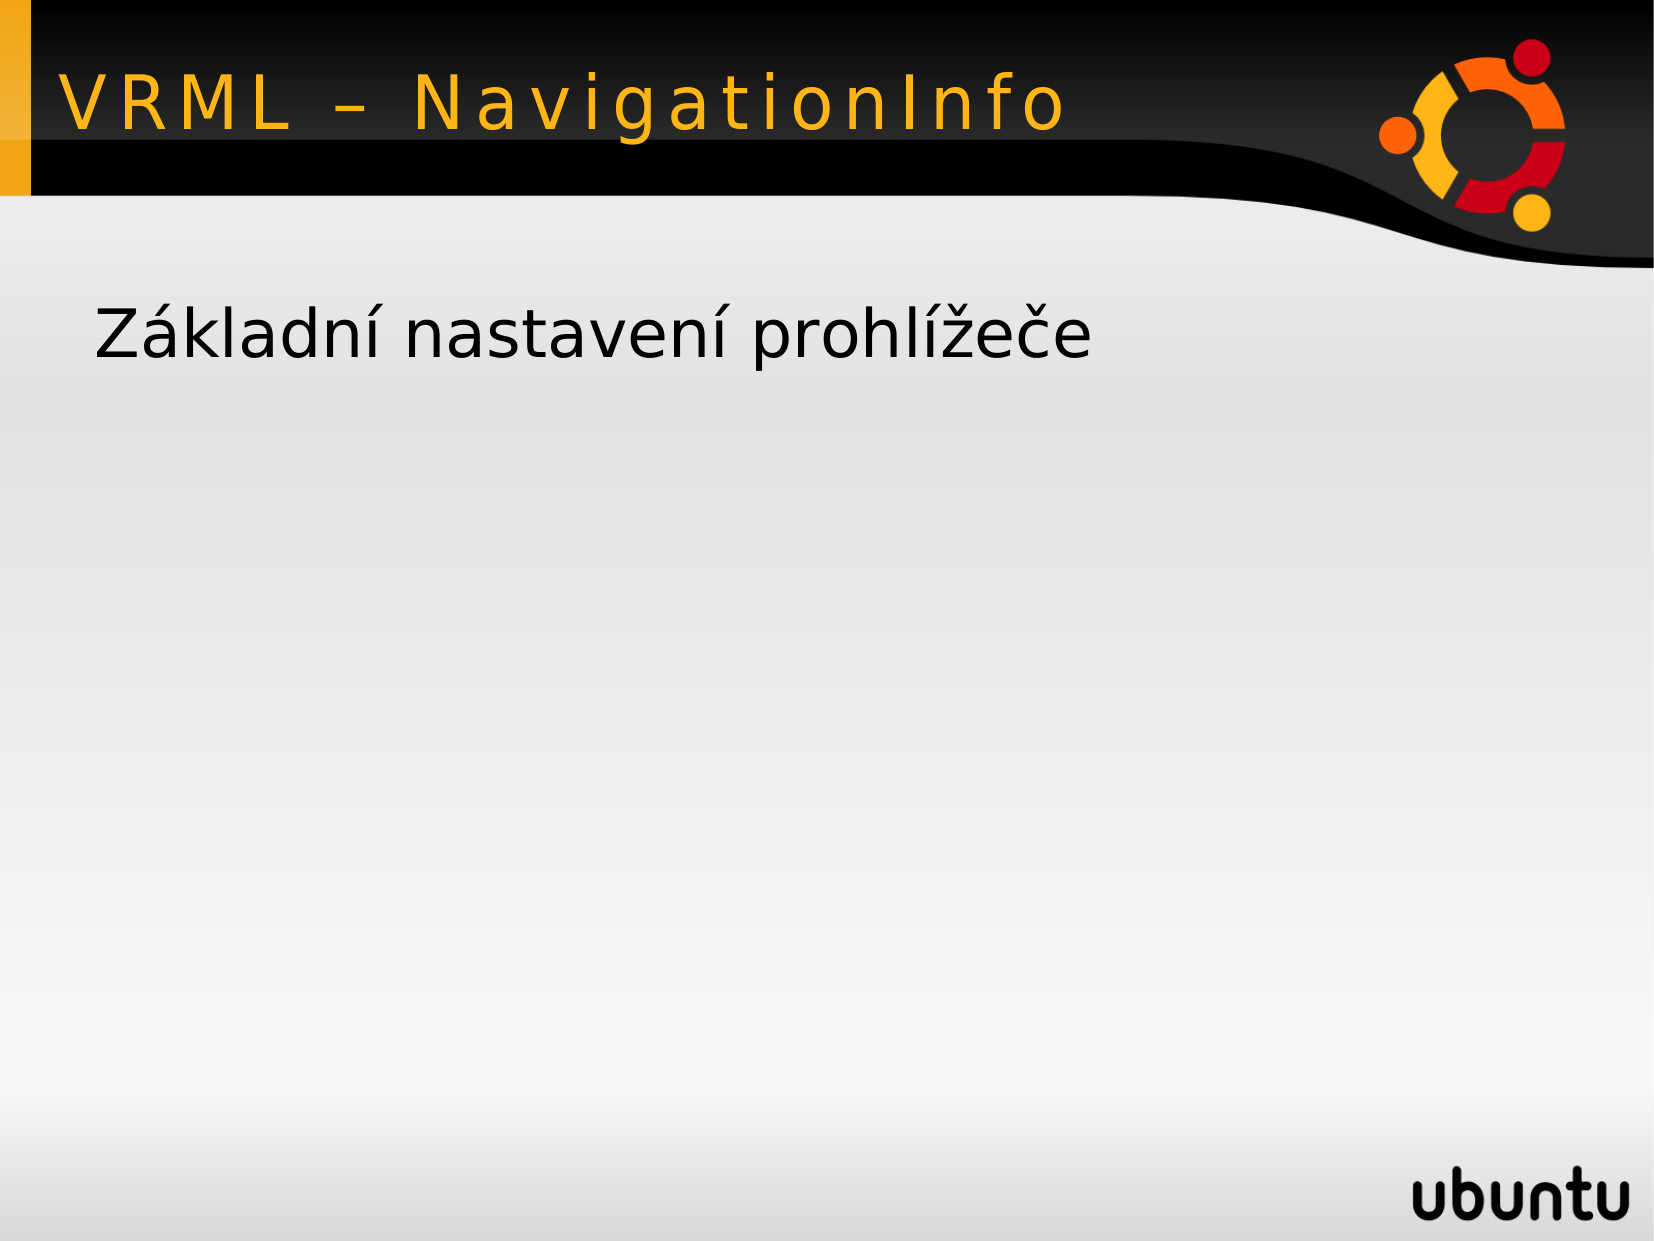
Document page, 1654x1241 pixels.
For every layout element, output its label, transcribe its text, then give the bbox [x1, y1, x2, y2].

title VRML – NavigationInfo [59, 29, 1270, 178]
list Základní nastavení prohlížeče [76, 295, 1565, 1114]
picture [0, 0, 1654, 1241]
